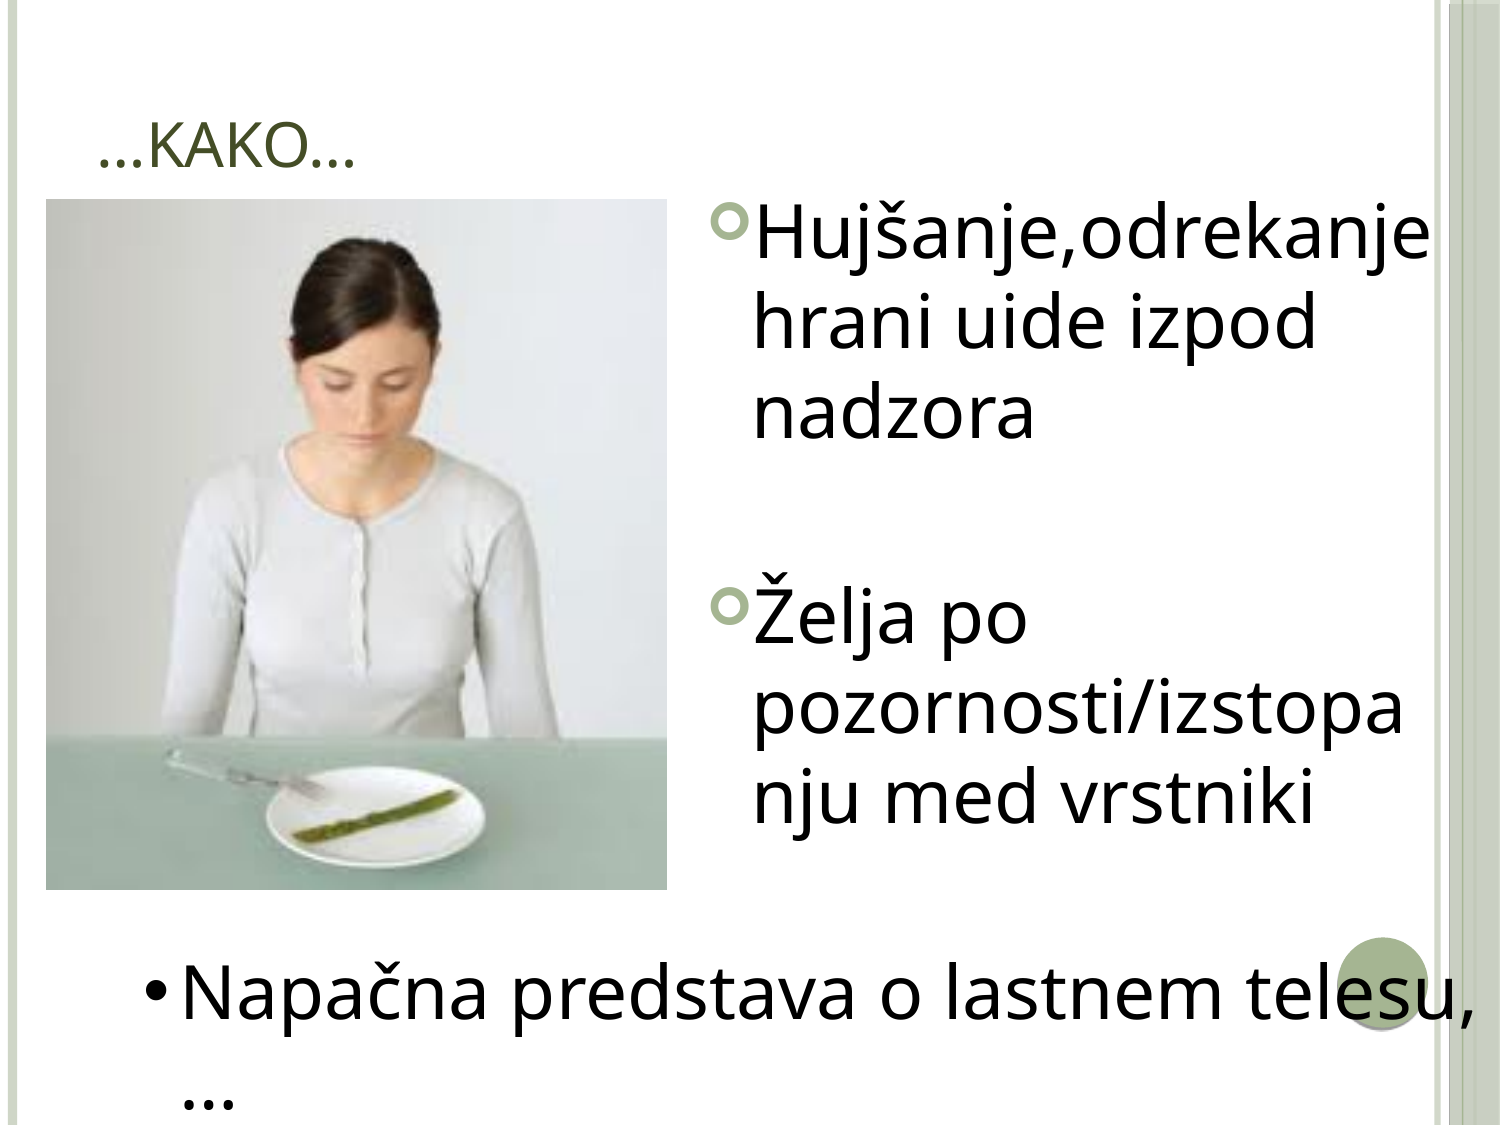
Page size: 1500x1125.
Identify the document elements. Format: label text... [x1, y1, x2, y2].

picture [46, 199, 667, 890]
text_box Napačna predstava o lastnem telesu,… [128, 937, 1500, 1125]
title …KAKO… [82, 0, 1307, 188]
list Hujšanje,odrekanje hrani uide izpod nadzora Želja po pozornosti/izstopanju med vrstniki [691, 175, 1454, 937]
